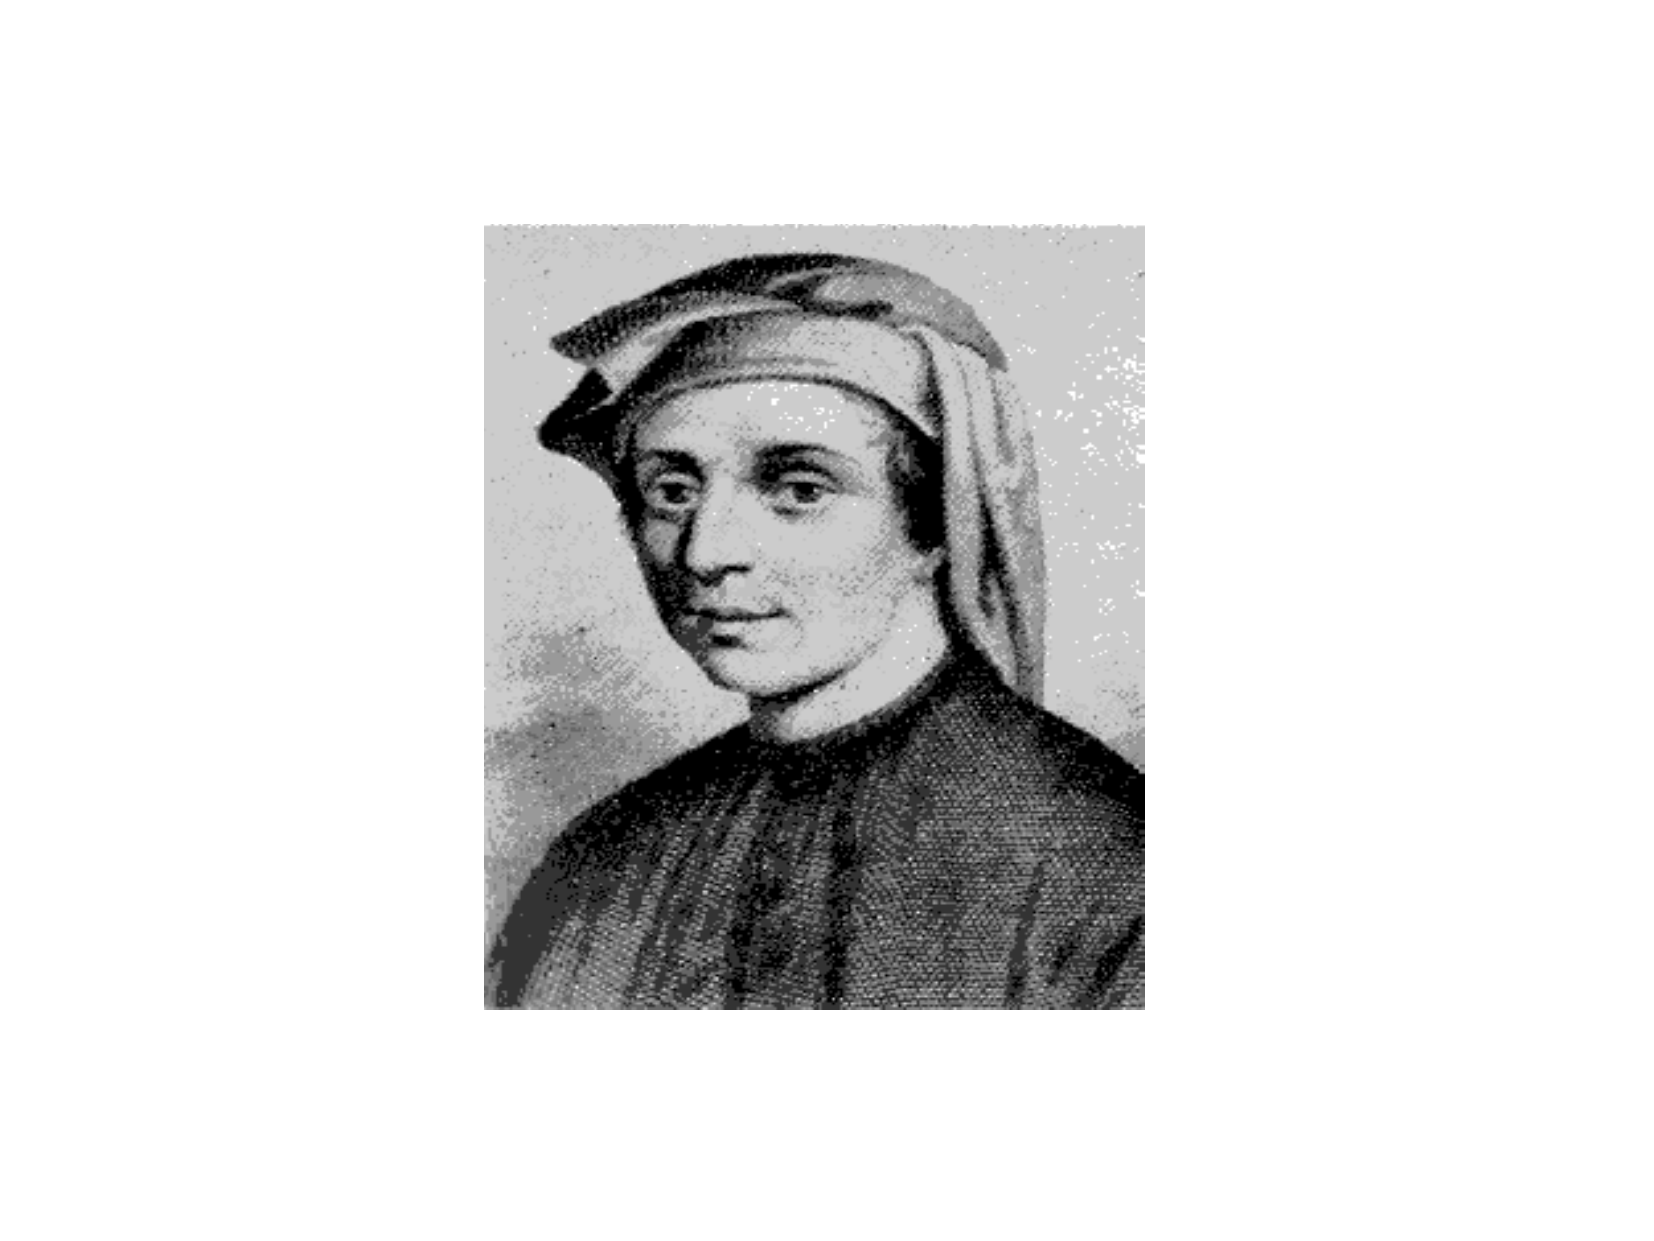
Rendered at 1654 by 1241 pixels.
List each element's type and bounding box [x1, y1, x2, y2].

picture [484, 224, 1145, 1010]
